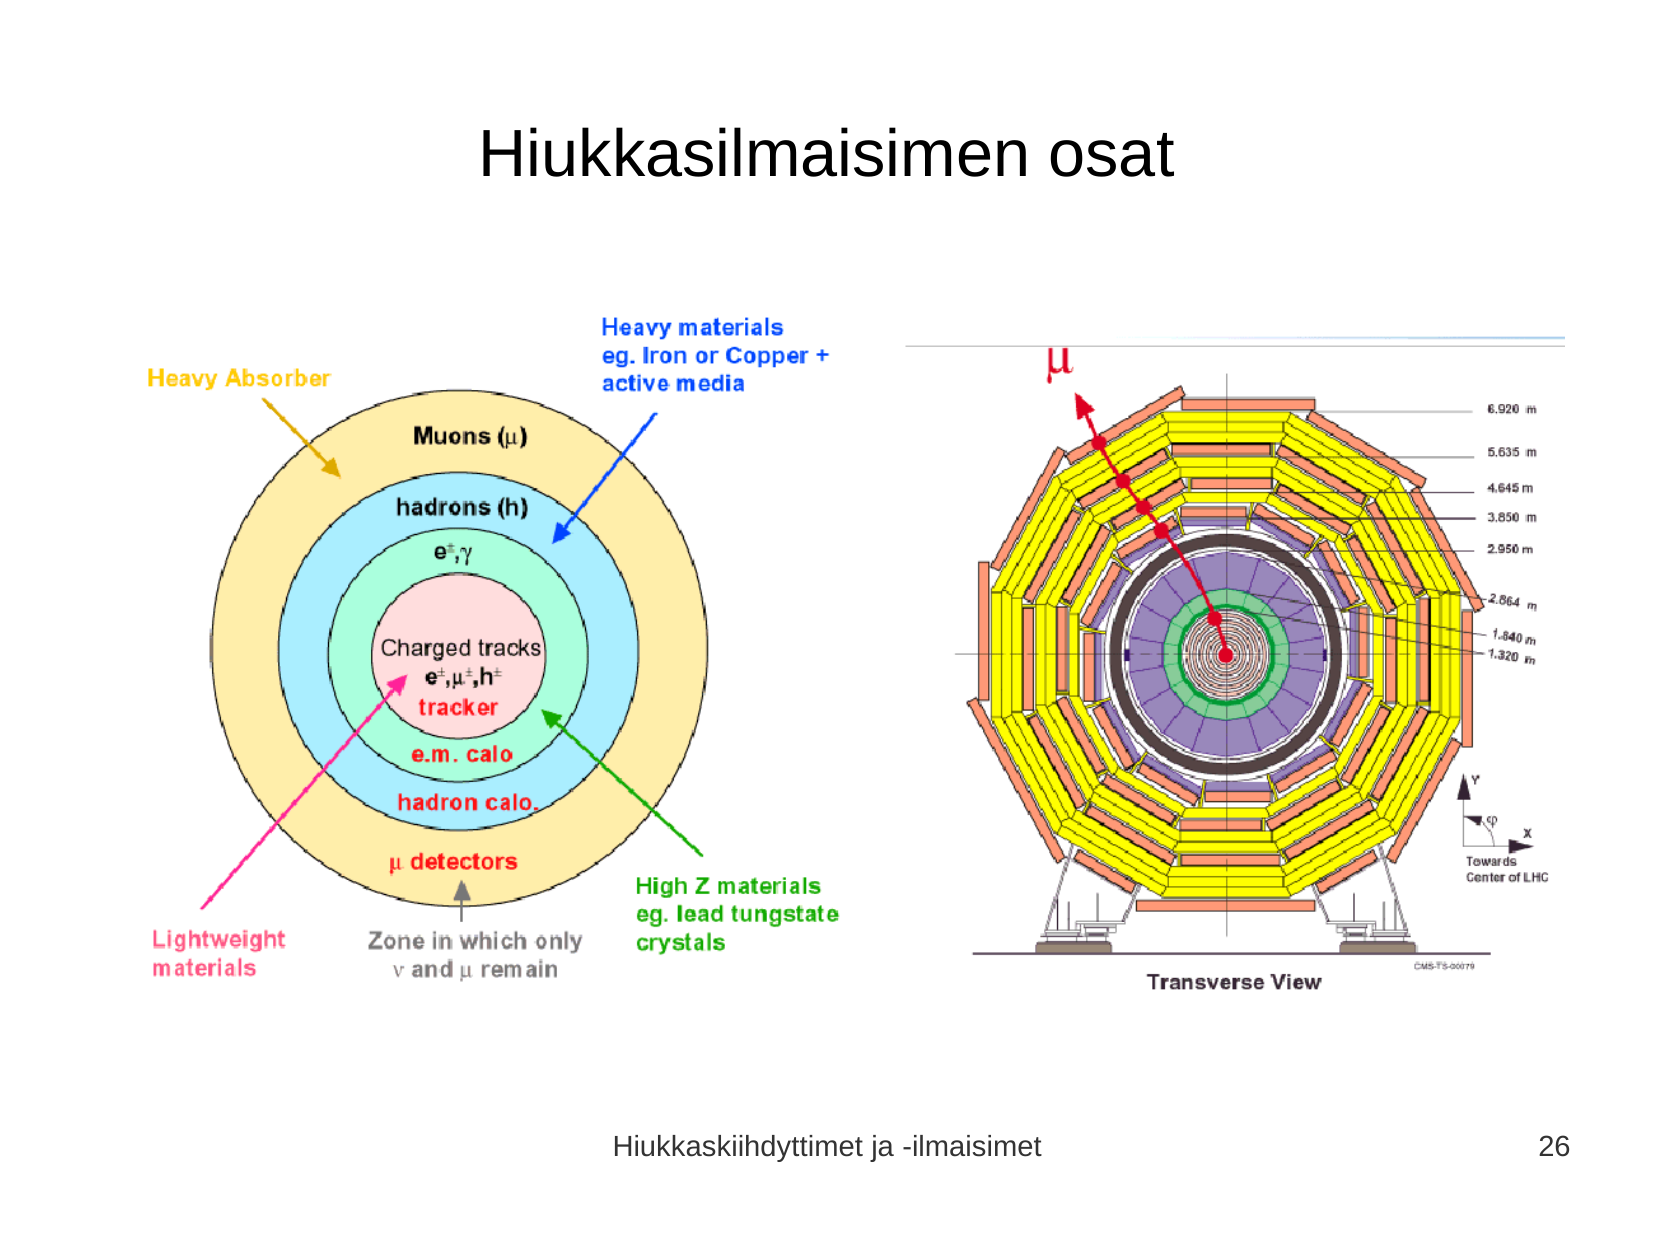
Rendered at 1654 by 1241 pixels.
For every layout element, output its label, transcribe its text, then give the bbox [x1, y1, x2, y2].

picture [88, 272, 1565, 1004]
title Hiukkasilmaisimen osat [82, 49, 1571, 257]
